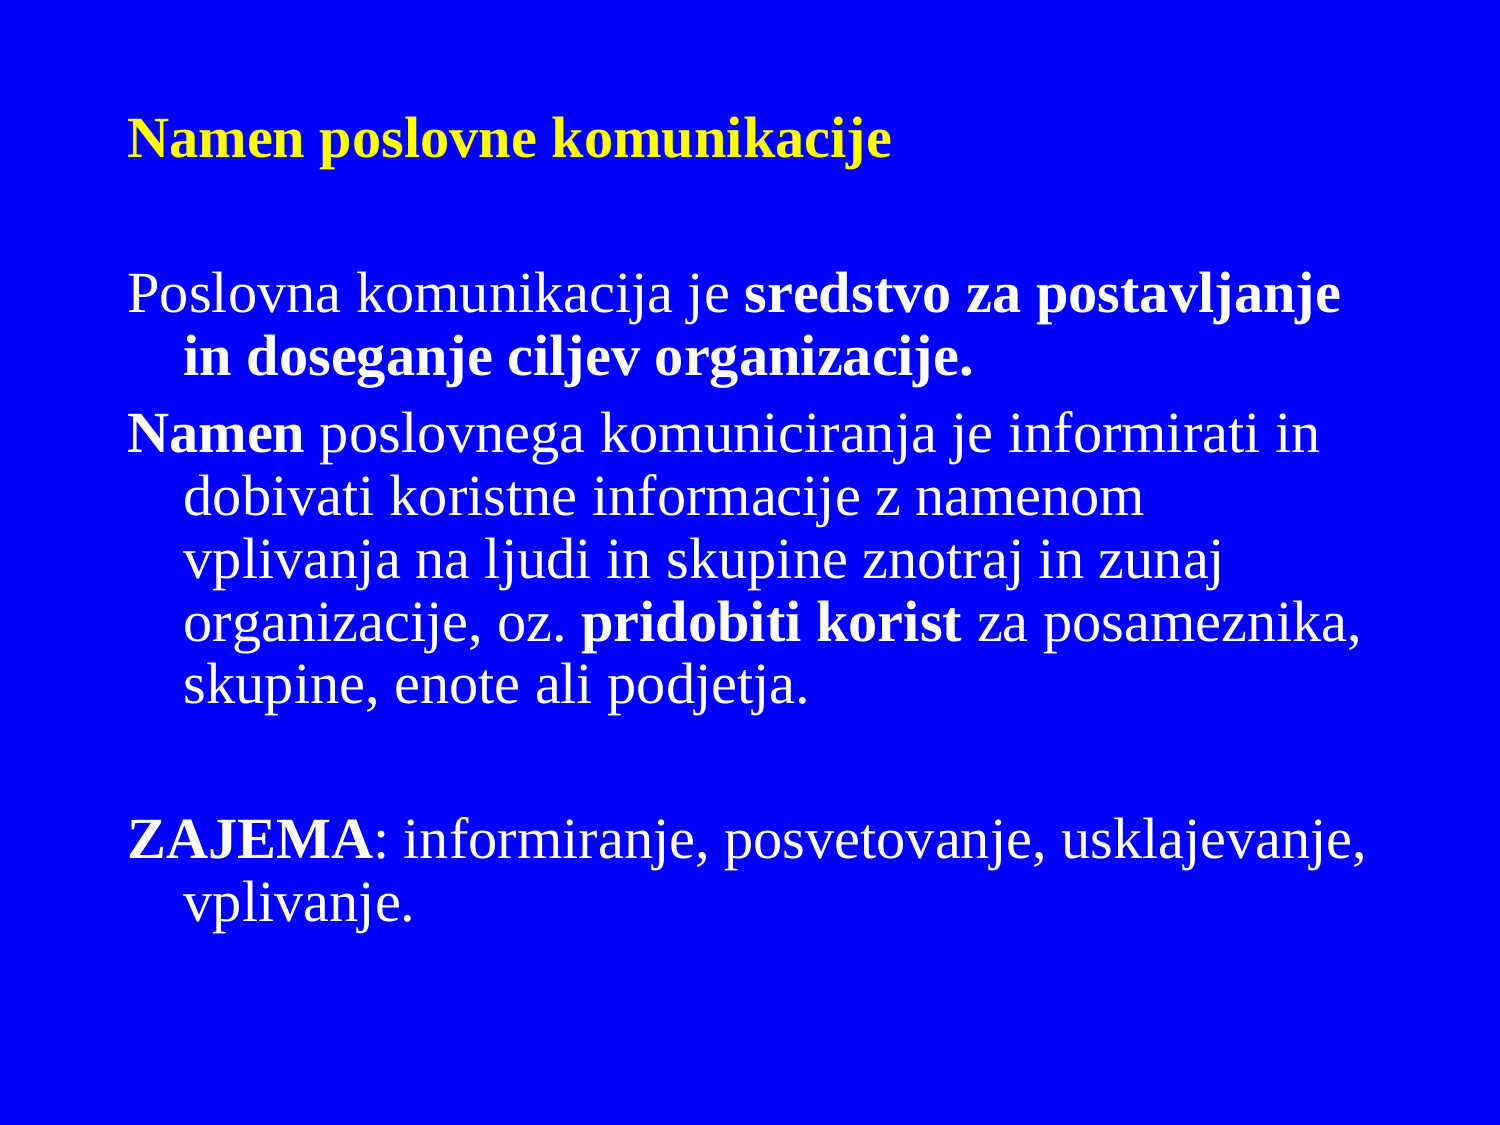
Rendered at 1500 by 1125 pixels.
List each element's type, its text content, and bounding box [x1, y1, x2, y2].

list Namen poslovne komunikacije Poslovna komunikacija je sredstvo za postavljanje in doseganje ciljev organizacije. Namen poslovnega komuniciranja je informirati in dobivati koristne informacije z namenom vplivanja na ljudi in skupine znotraj in zunaj organizacije, oz. pridobiti korist za posameznika, skupine, enote ali podjetja. ZAJEMA: informiranje, posvetovanje, usklajevanje, vplivanje. [112, 99, 1388, 1023]
